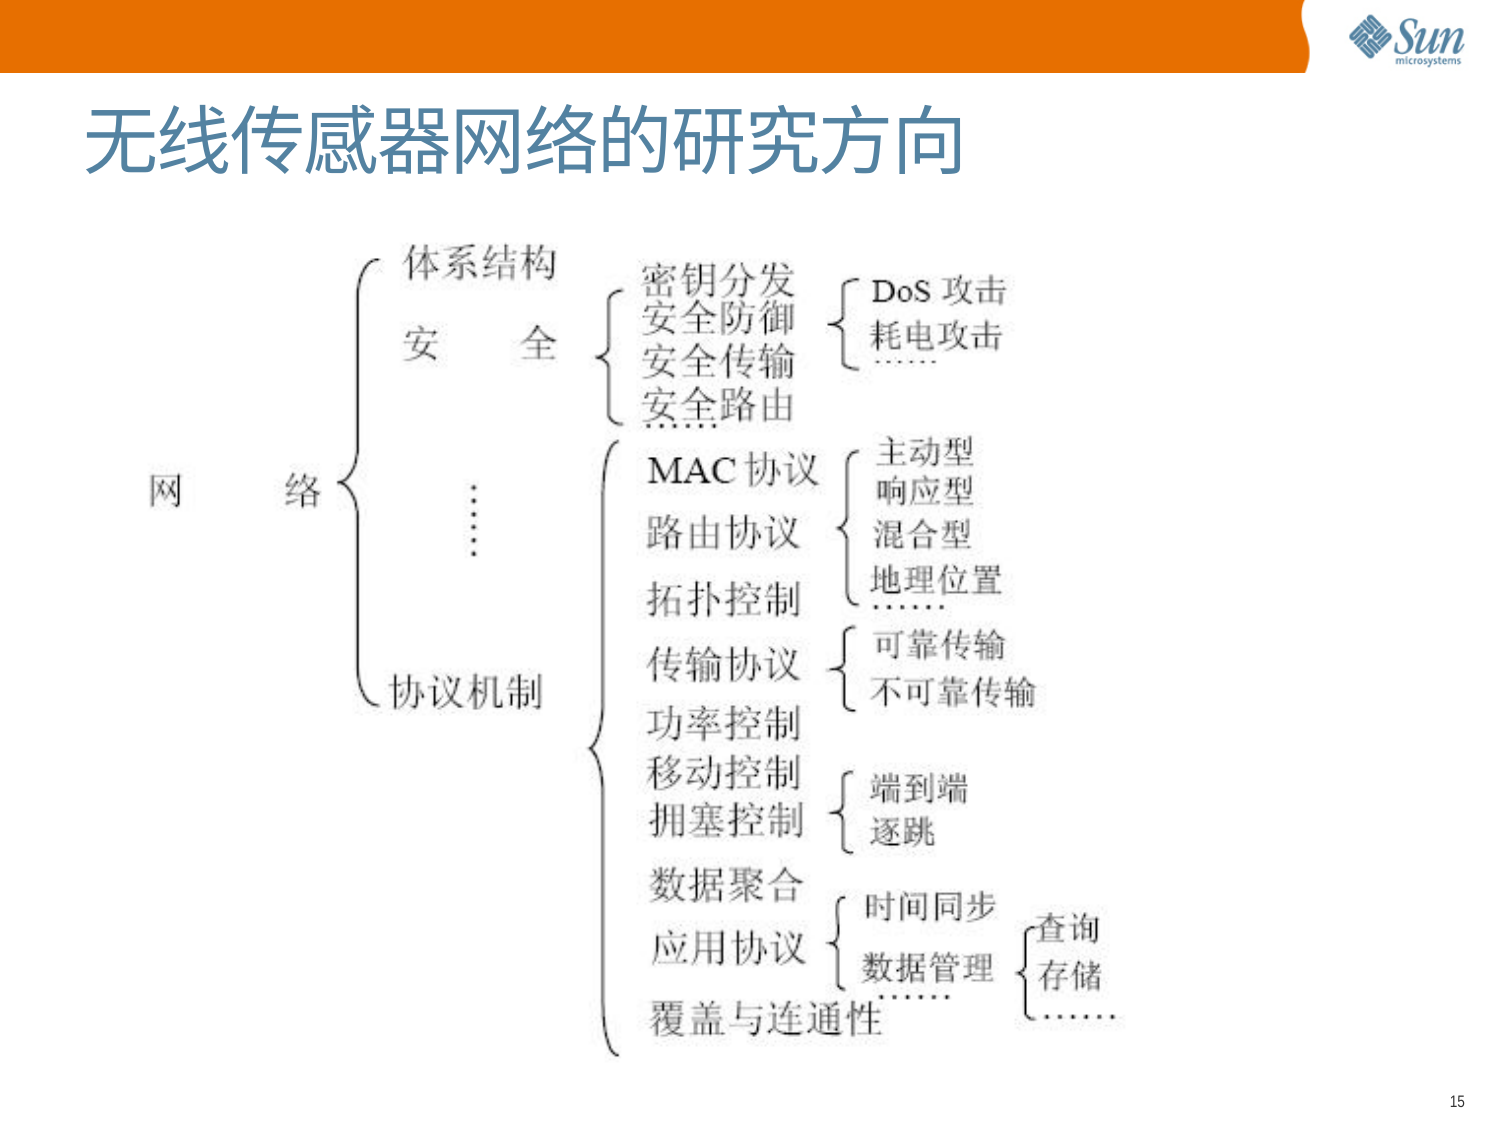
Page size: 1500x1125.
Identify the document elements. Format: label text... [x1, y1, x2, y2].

picture [0, 0, 1500, 73]
picture [54, 196, 1413, 1102]
title 无线传感器网络的研究方向 [83, 94, 1446, 199]
